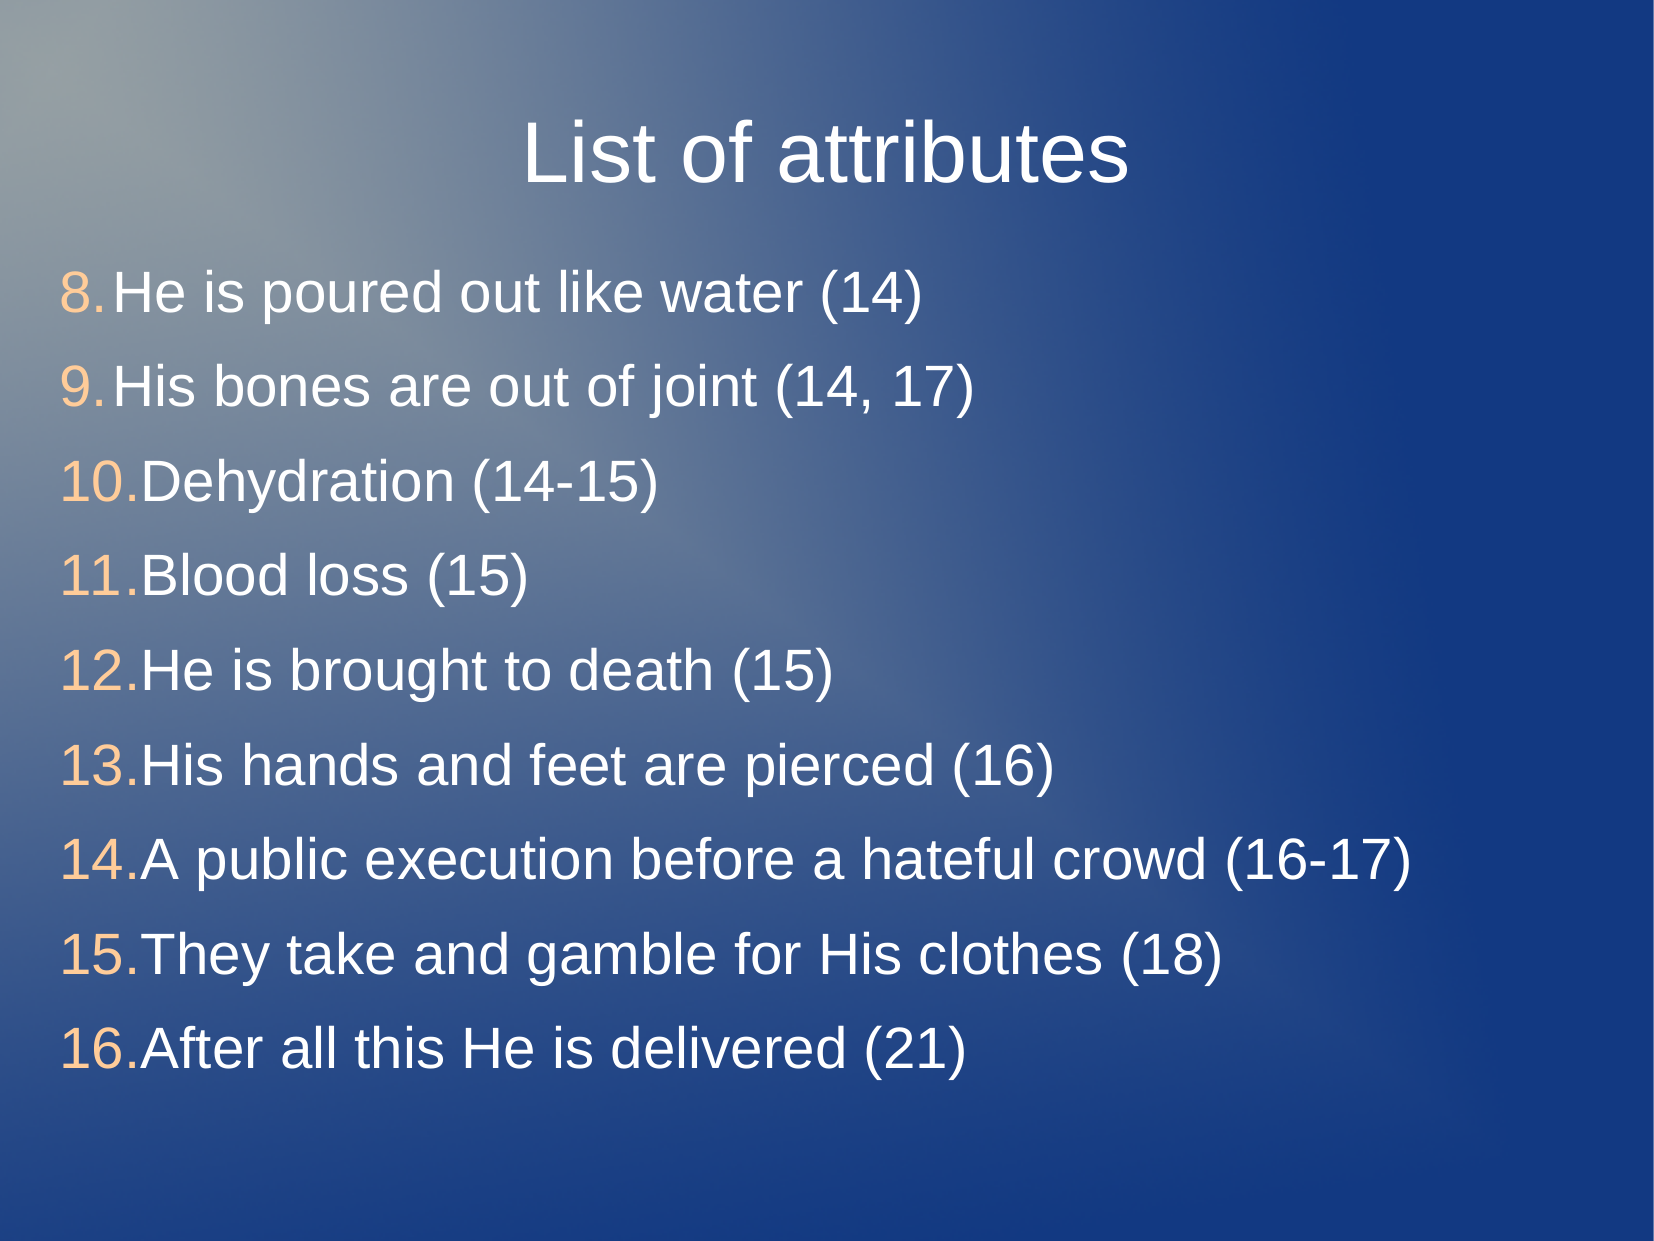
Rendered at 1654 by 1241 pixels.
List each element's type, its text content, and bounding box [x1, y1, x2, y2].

list He is poured out like water (14) His bones are out of joint (14, 17) Dehydration (14-15) Blood loss (15) He is brought to death (15) His hands and feet are pierced (16) A public execution before a hateful crowd (16-17) They take and gamble for His clothes (18) After all this He is delivered (21) [41, 165, 1531, 1241]
title List of attributes [82, 49, 1571, 257]
picture [0, 0, 1654, 1241]
